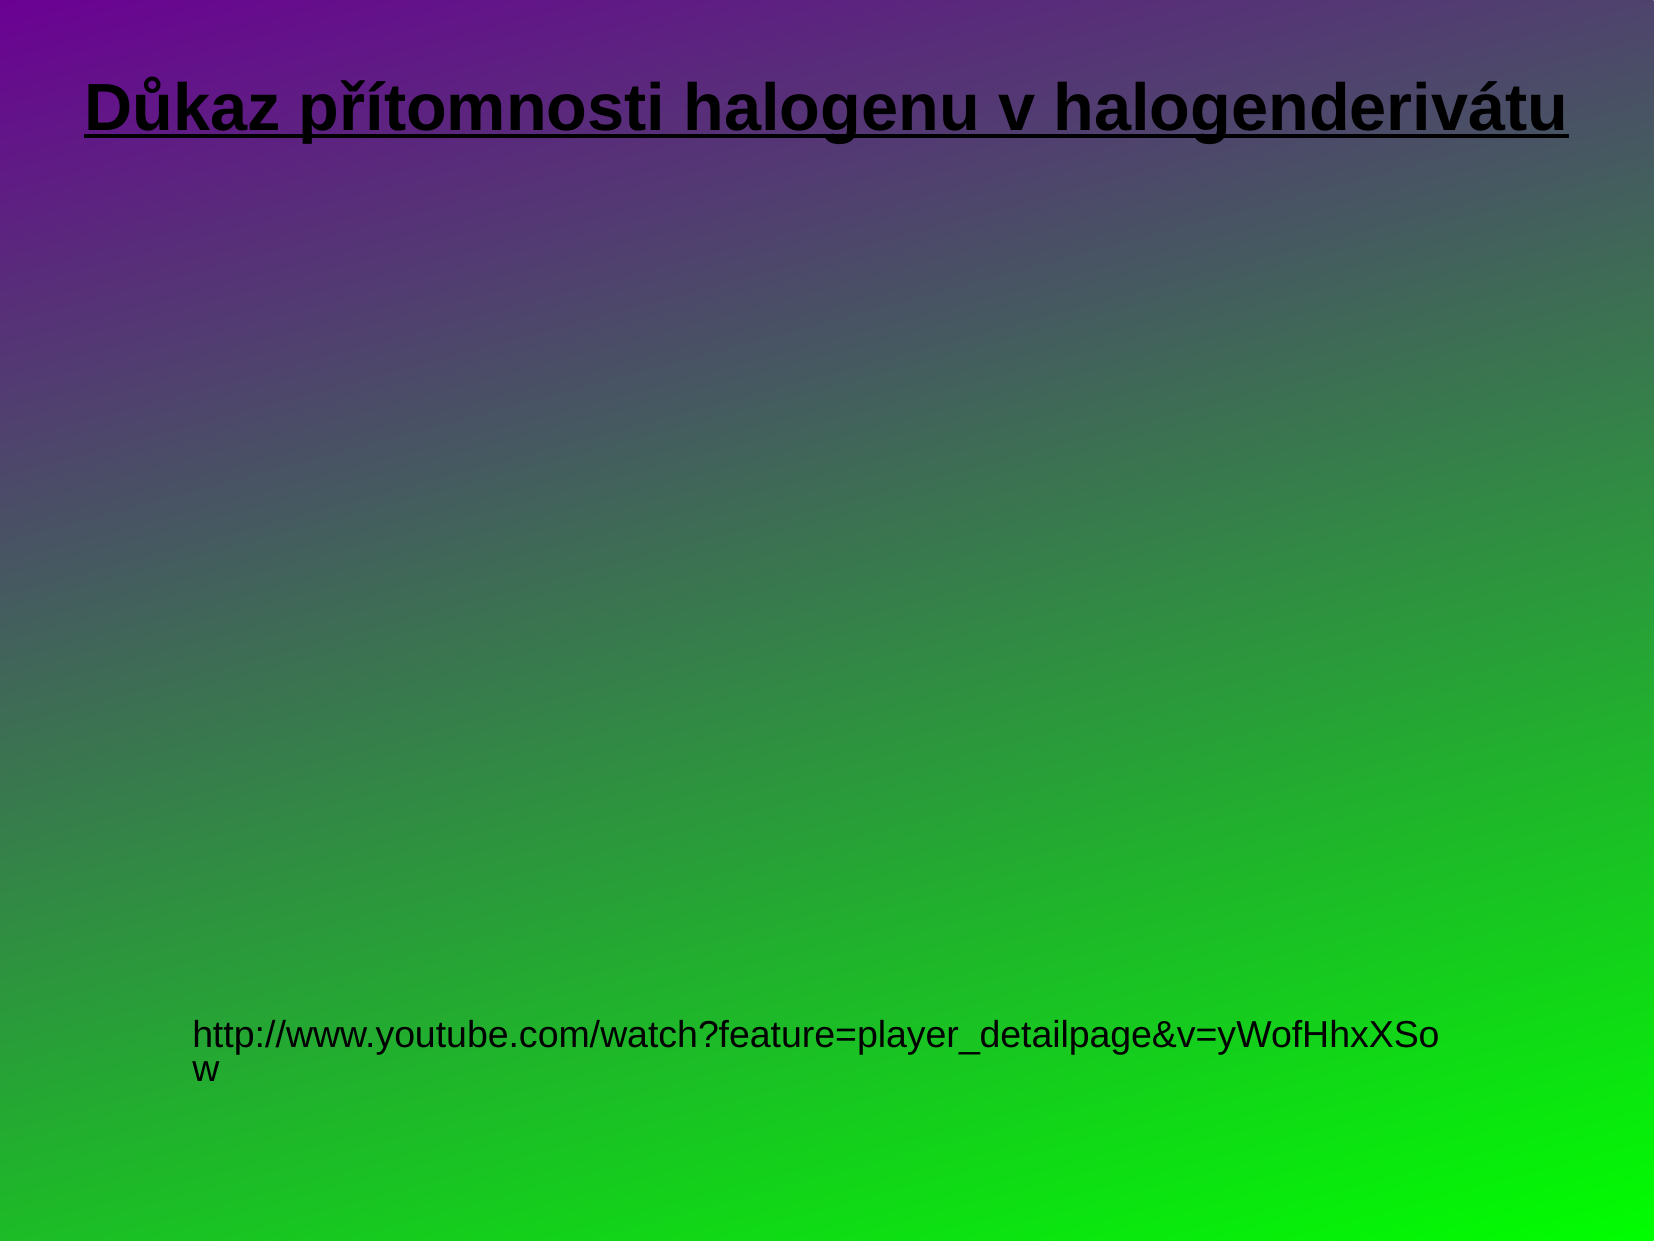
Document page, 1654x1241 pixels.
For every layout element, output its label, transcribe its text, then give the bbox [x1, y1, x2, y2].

picture [109, 244, 1565, 916]
text_box http://www.youtube.com/watch?feature=player_detailpage&v=yWofHhxXSow [177, 1006, 1477, 1105]
title Důkaz přítomnosti halogenu v halogenderivátu [82, 0, 1571, 222]
